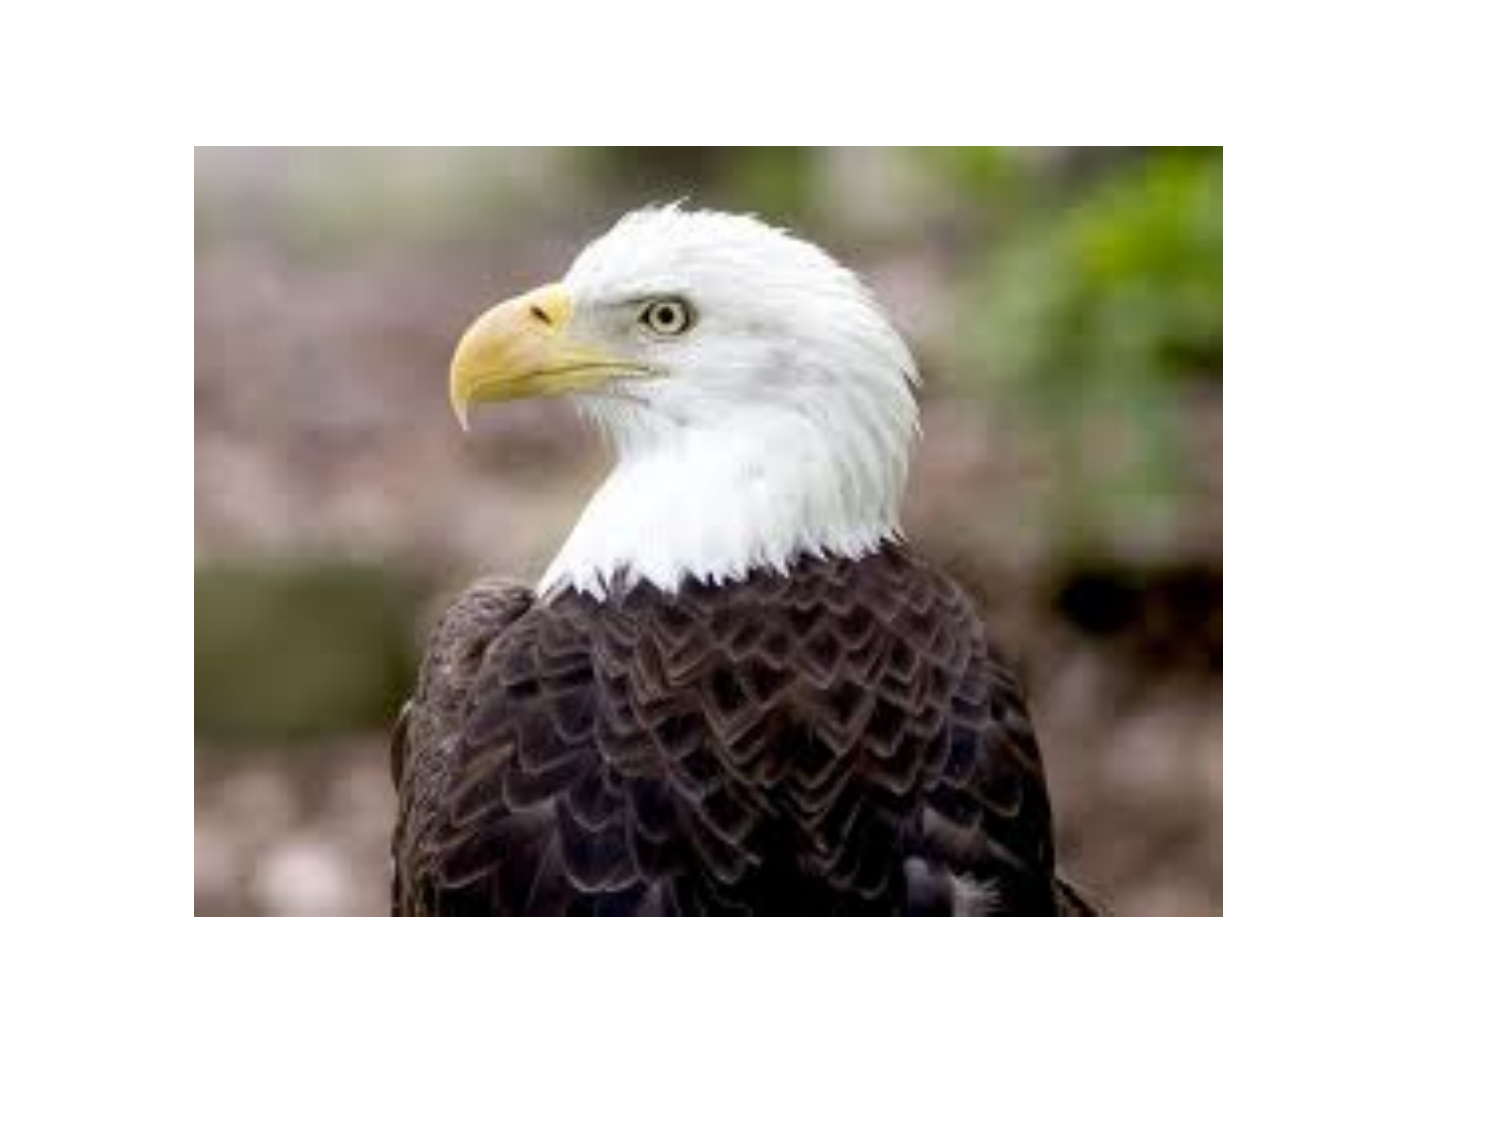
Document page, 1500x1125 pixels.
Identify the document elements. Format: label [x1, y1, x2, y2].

picture [194, 146, 1223, 917]
